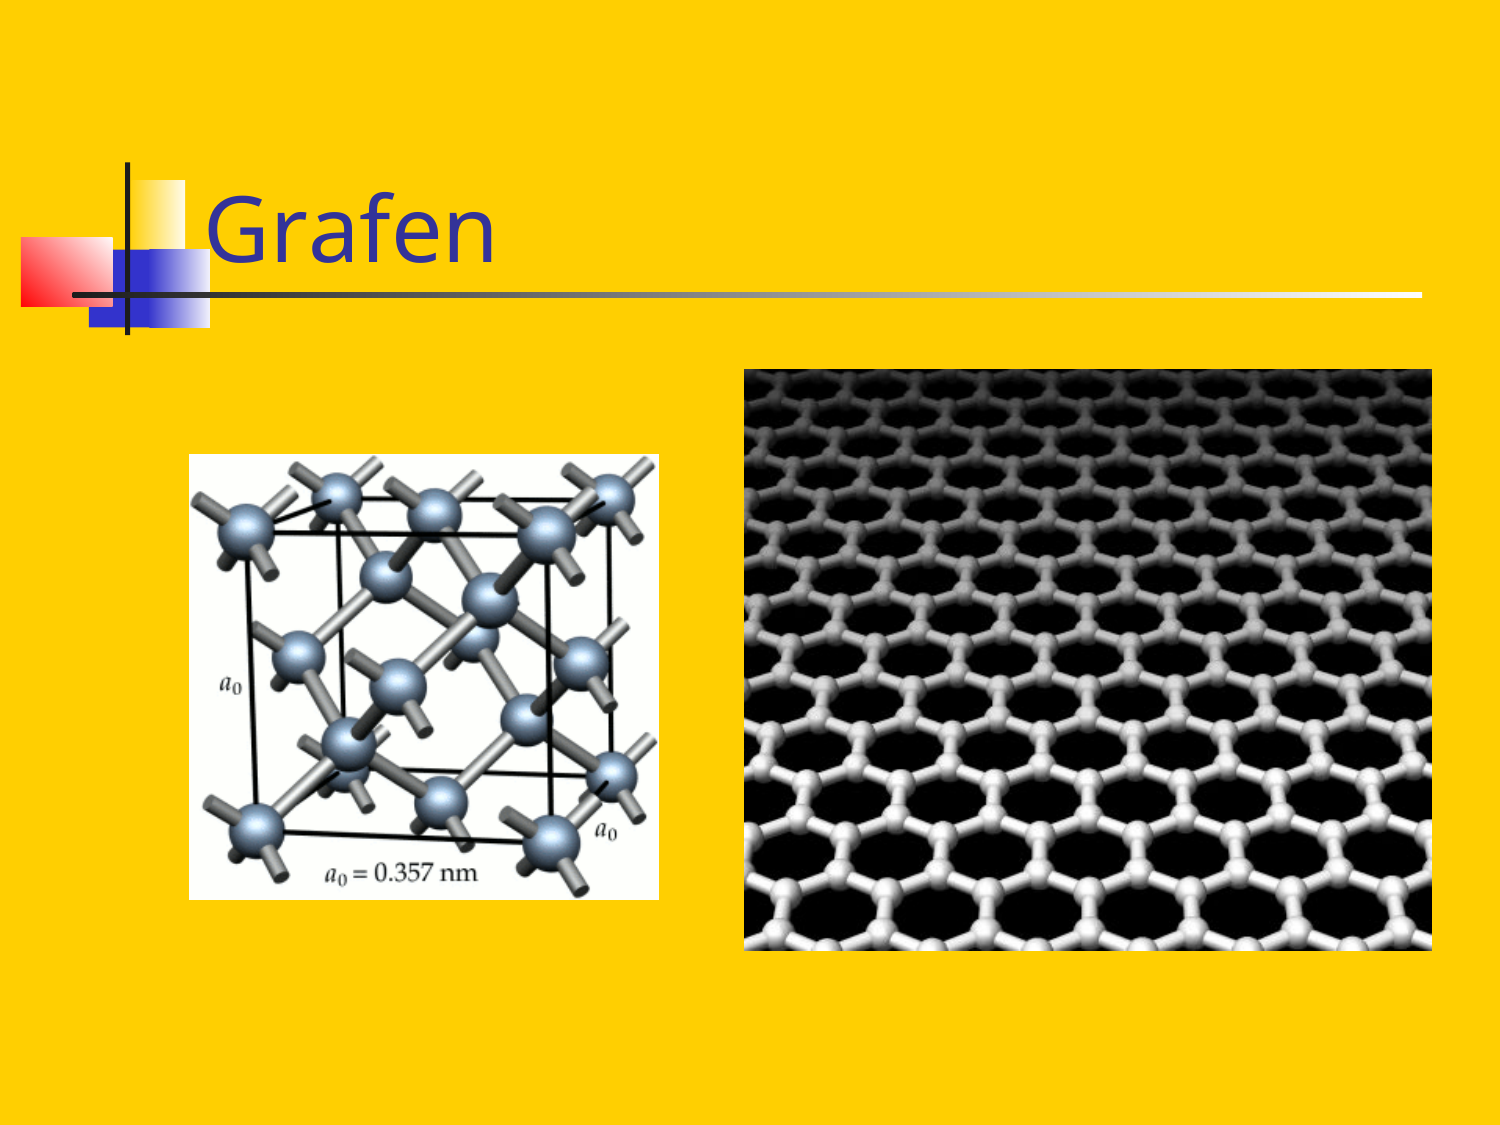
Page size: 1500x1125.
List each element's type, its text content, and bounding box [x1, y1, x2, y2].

picture [189, 454, 659, 900]
title Grafen [188, 52, 1468, 289]
picture [744, 369, 1432, 951]
